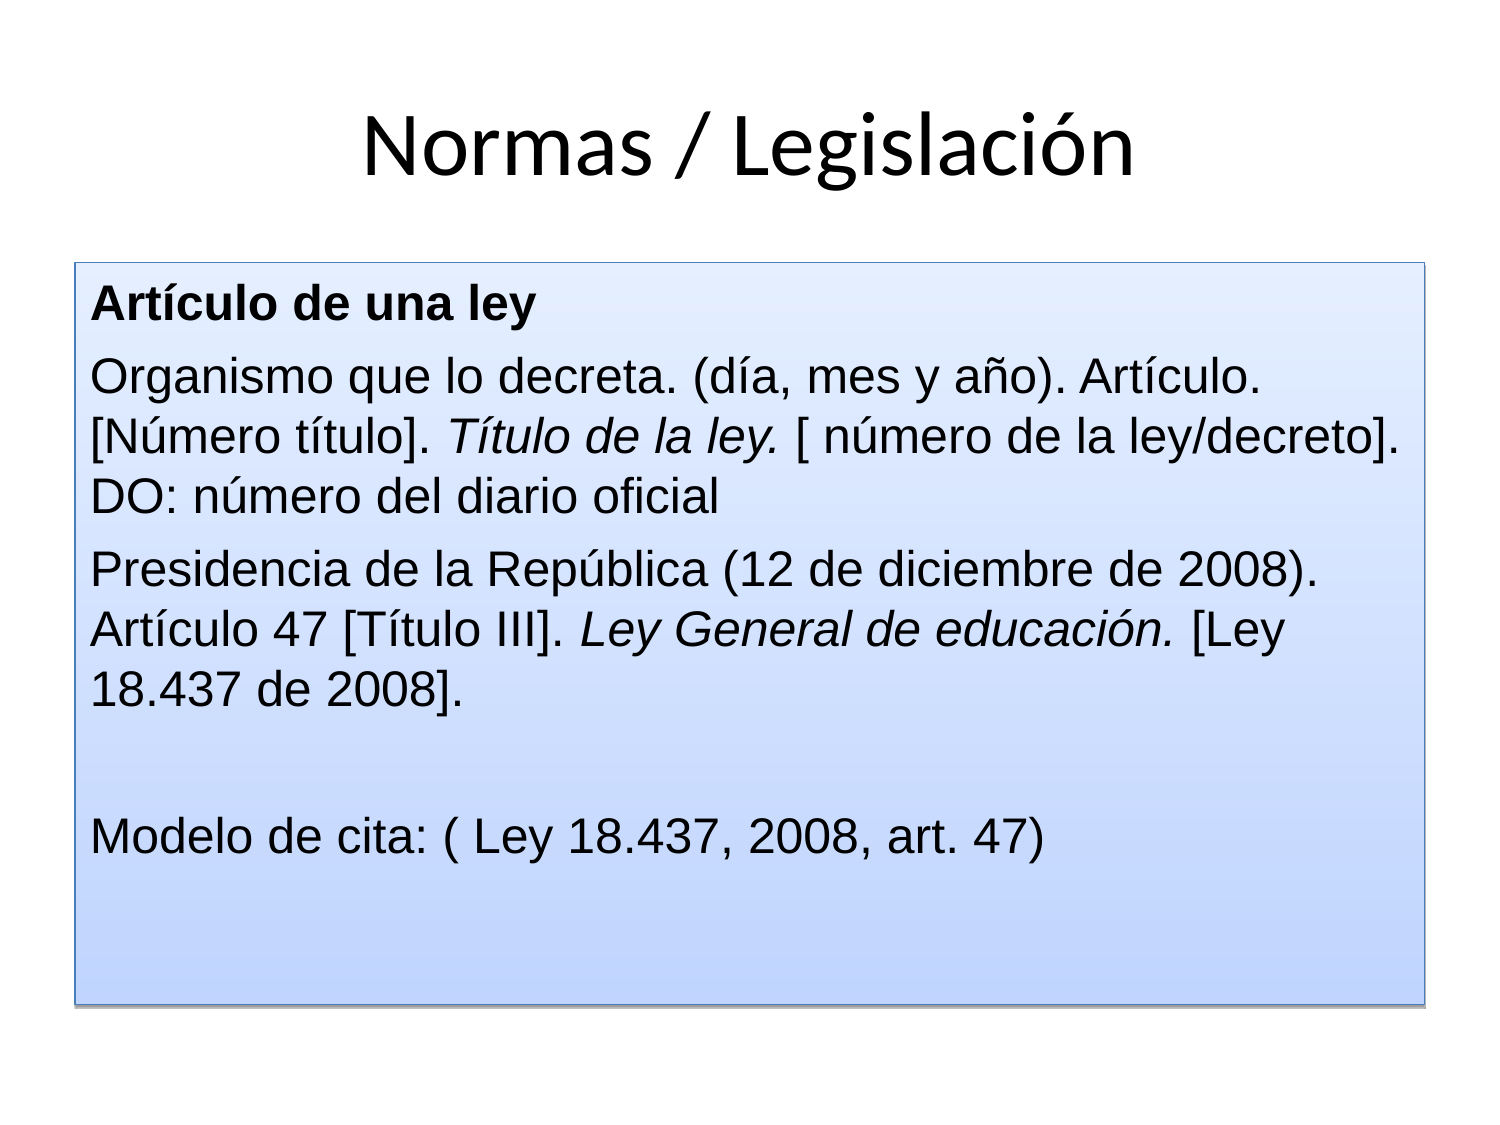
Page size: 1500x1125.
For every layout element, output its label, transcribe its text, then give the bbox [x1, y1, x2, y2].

text_box Artículo de una ley Organismo que lo decreta. (día, mes y año). Artículo. [Número título]. Título de la ley. [ número de la ley/decreto]. DO: número del diario oficial Presidencia de la República (12 de diciembre de 2008). Artículo 47 [Título III]. Ley General de educación. [Ley 18.437 de 2008]. Modelo de cita: ( Ley 18.437, 2008, art. 47) [75, 262, 1425, 1005]
text_box Normas / Legislación [75, 45, 1425, 233]
